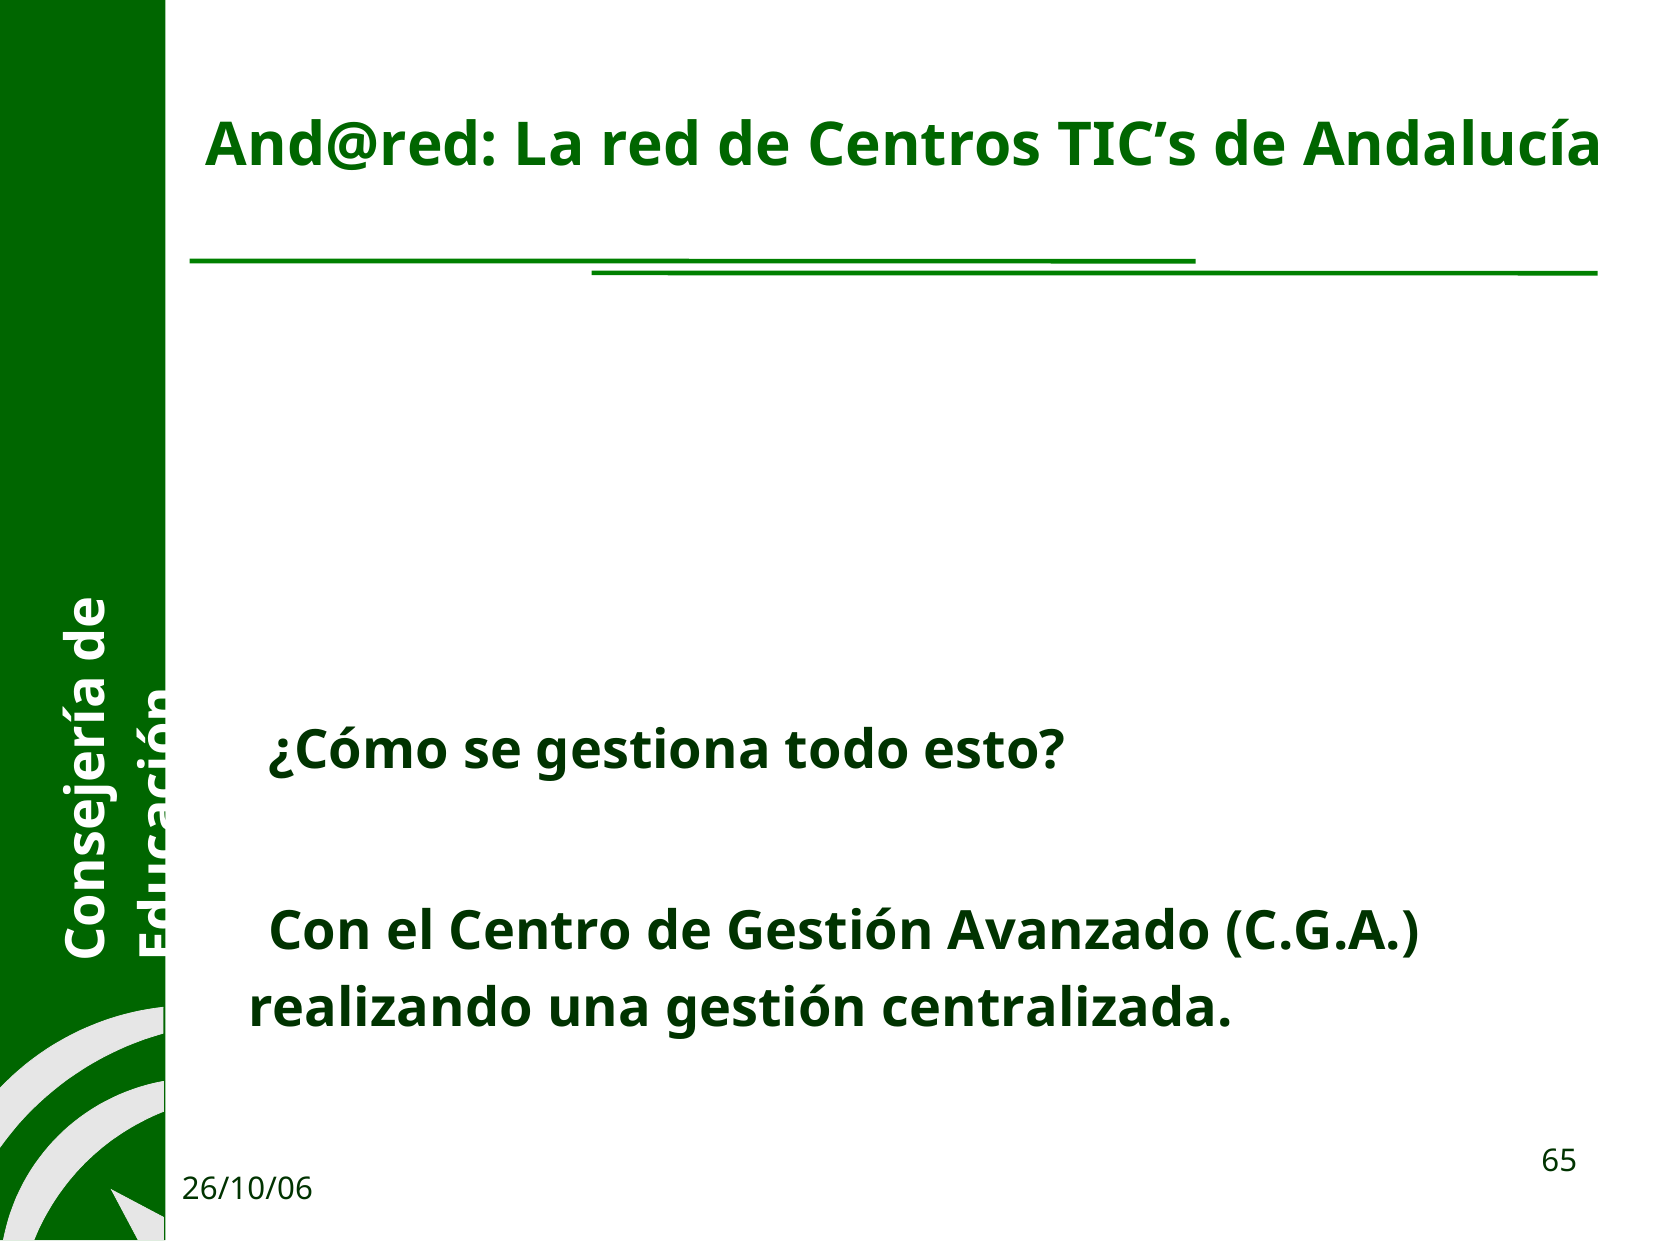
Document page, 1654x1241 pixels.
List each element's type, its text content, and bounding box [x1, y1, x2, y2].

list ¿Cómo se gestiona todo esto? Con el Centro de Gestión Avanzado (C.G.A.) realizando una gestión centralizada. [248, 348, 1529, 1093]
title And@red: La red de Centros TIC’s de Andalucía [189, 64, 1654, 219]
